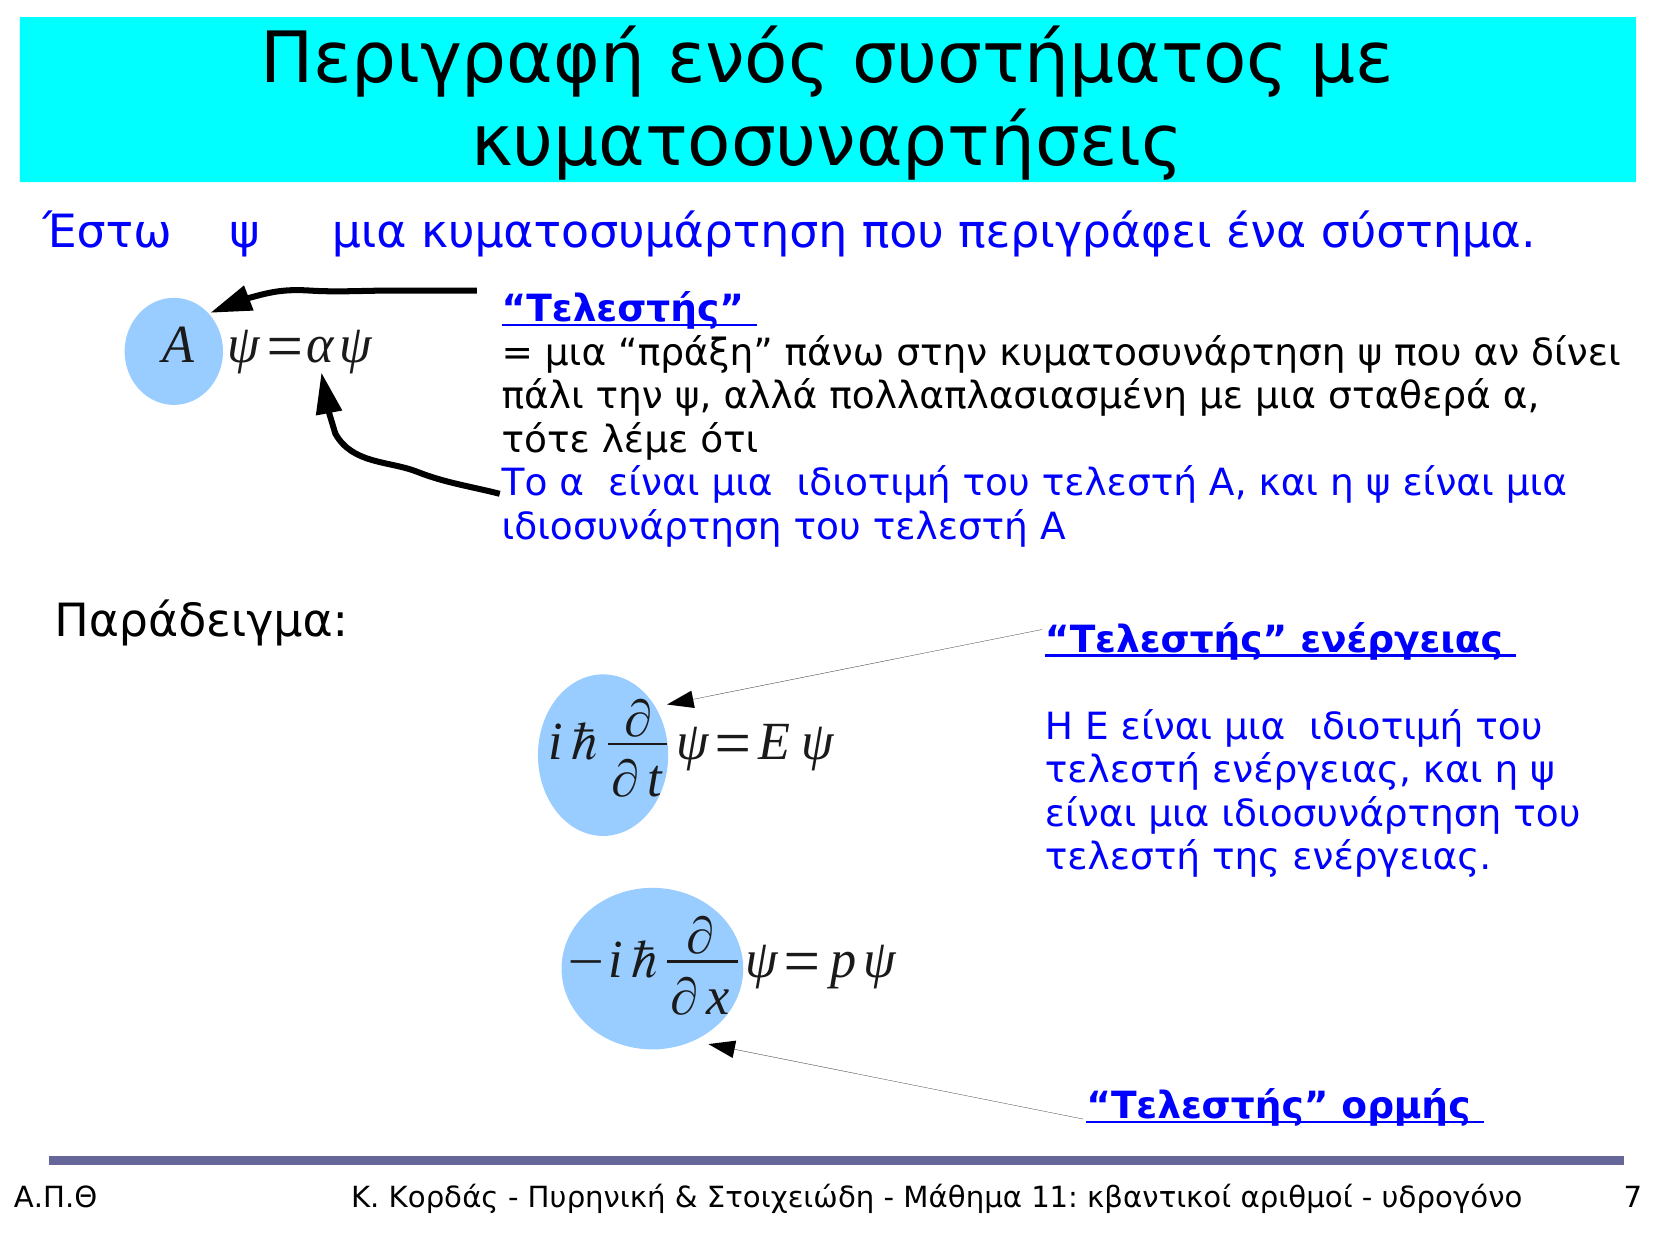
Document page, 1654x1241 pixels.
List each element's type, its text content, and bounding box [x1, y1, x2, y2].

text_box Έστω ψ μια κυματοσυμάρτηση που περιγράφει ένα σύστημα. [27, 197, 1566, 266]
chart [552, 913, 910, 1030]
chart [535, 695, 846, 812]
list [82, 155, 1571, 587]
text_box “Τελεστής” ενέργειας Η Ε είναι μια ιδιοτιμή του τελεστή ενέργειας, και η ψ είναι μια ιδιοσυνάρτηση του τελεστή της ενέργειας. [1030, 610, 1654, 889]
text_box “Τελεστής” ορμής [1071, 1076, 1654, 1152]
text_box Παράδειγμα: [39, 587, 1578, 656]
list [82, 656, 1571, 1118]
text_box “Τελεστής” = μια “πράξη” πάνω στην κυματοσυνάρτηση ψ που αν δίνει πάλι την ψ, αλλά πολλαπλασιασμένη με μια σταθερά α, τότε λέμε ότι Το α είναι μια ιδιοτιμή του τελεστή Α, και η ψ είναι μια ιδιοσυνάρτηση του τελεστή Α [486, 279, 1654, 559]
title Περιγραφή ενός συστήματος με κυματοσυναρτήσεις [19, 17, 1636, 183]
chart [146, 311, 386, 377]
